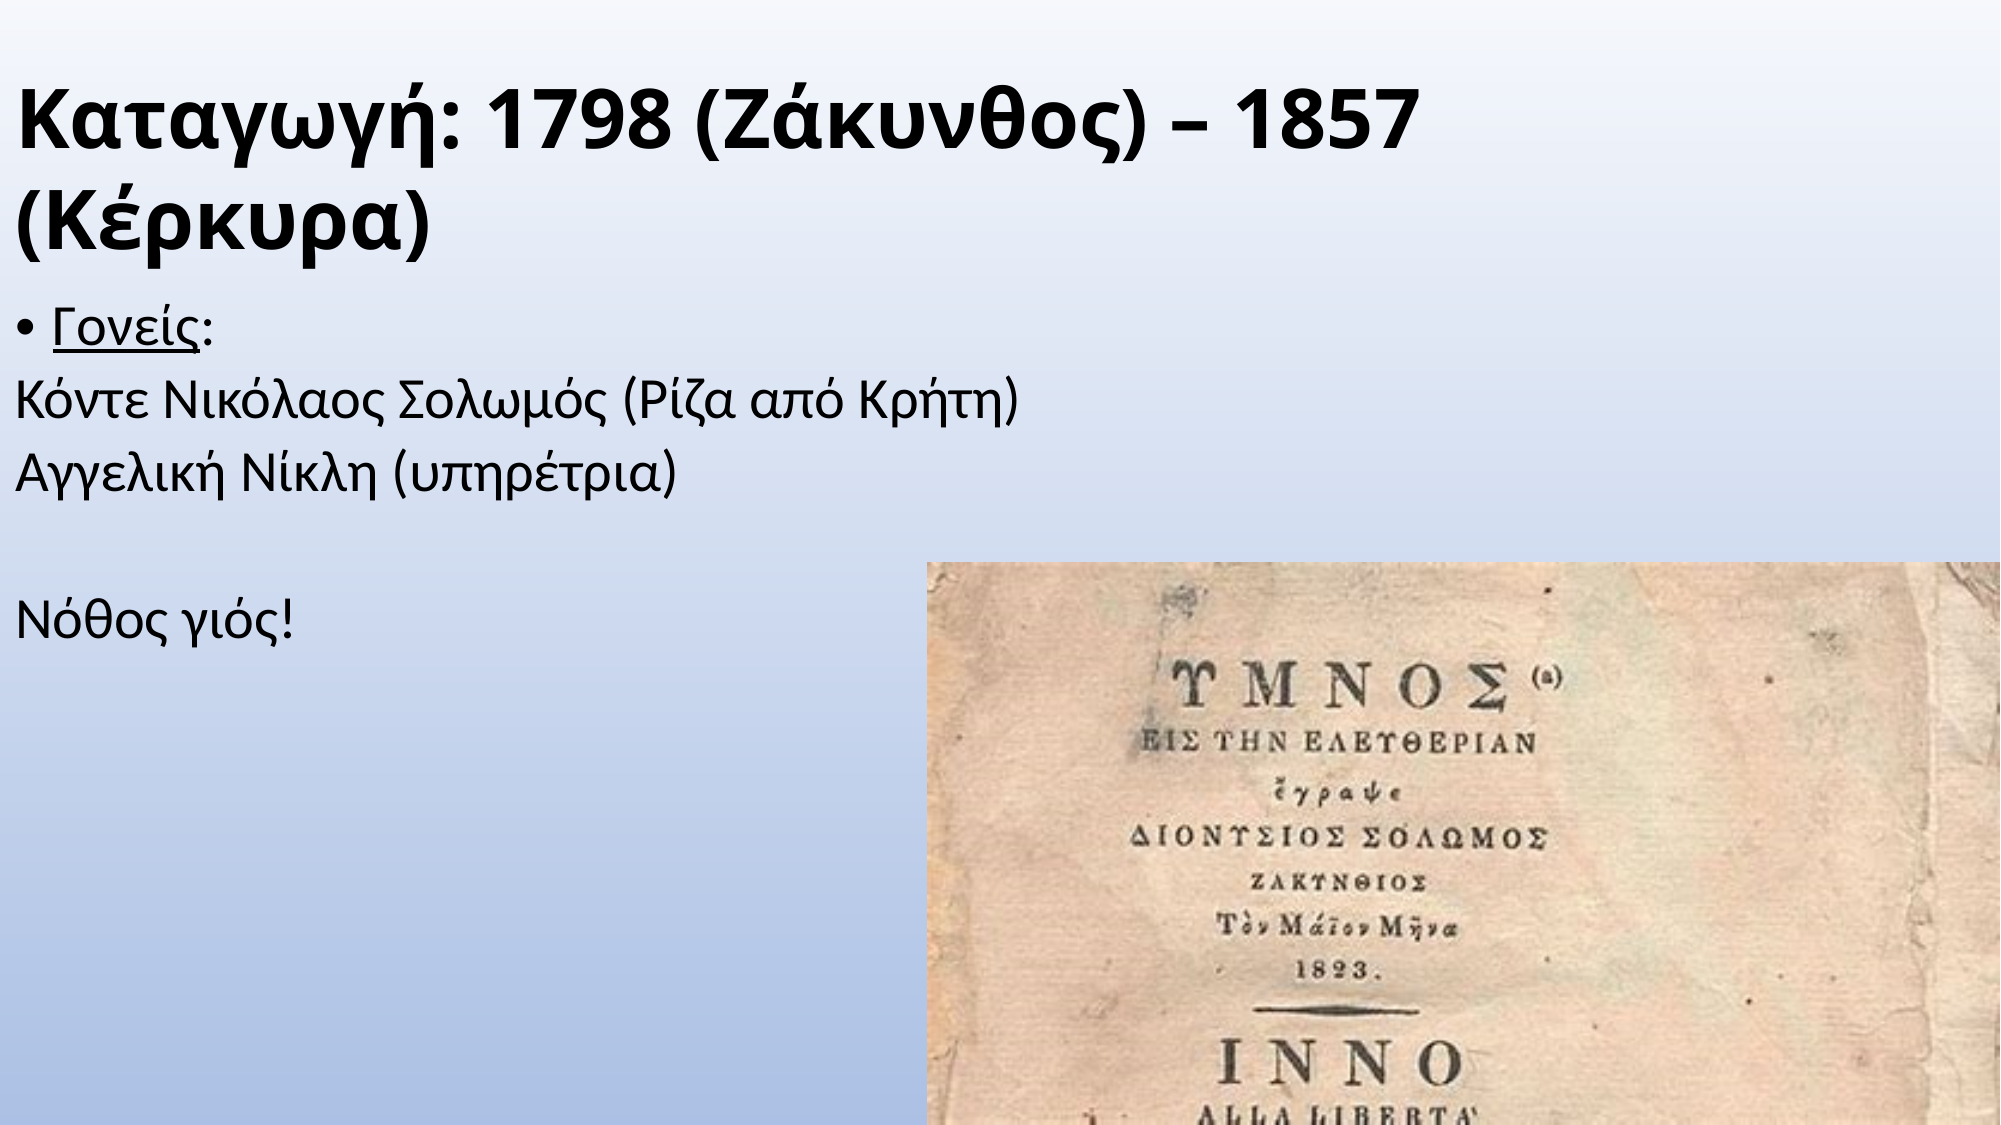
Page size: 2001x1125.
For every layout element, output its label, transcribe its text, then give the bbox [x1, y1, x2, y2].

list Γονείς: Κόντε Νικόλαος Σολωμός (Ρίζα από Κρήτη) Αγγελική Νίκλη (υπηρέτρια) Νόθος γιός! [0, 295, 1726, 1010]
picture [927, 562, 2000, 1125]
title Kαταγωγή: 1798 (Ζάκυνθος) – 1857 (Κέρκυρα) [0, 59, 1726, 278]
